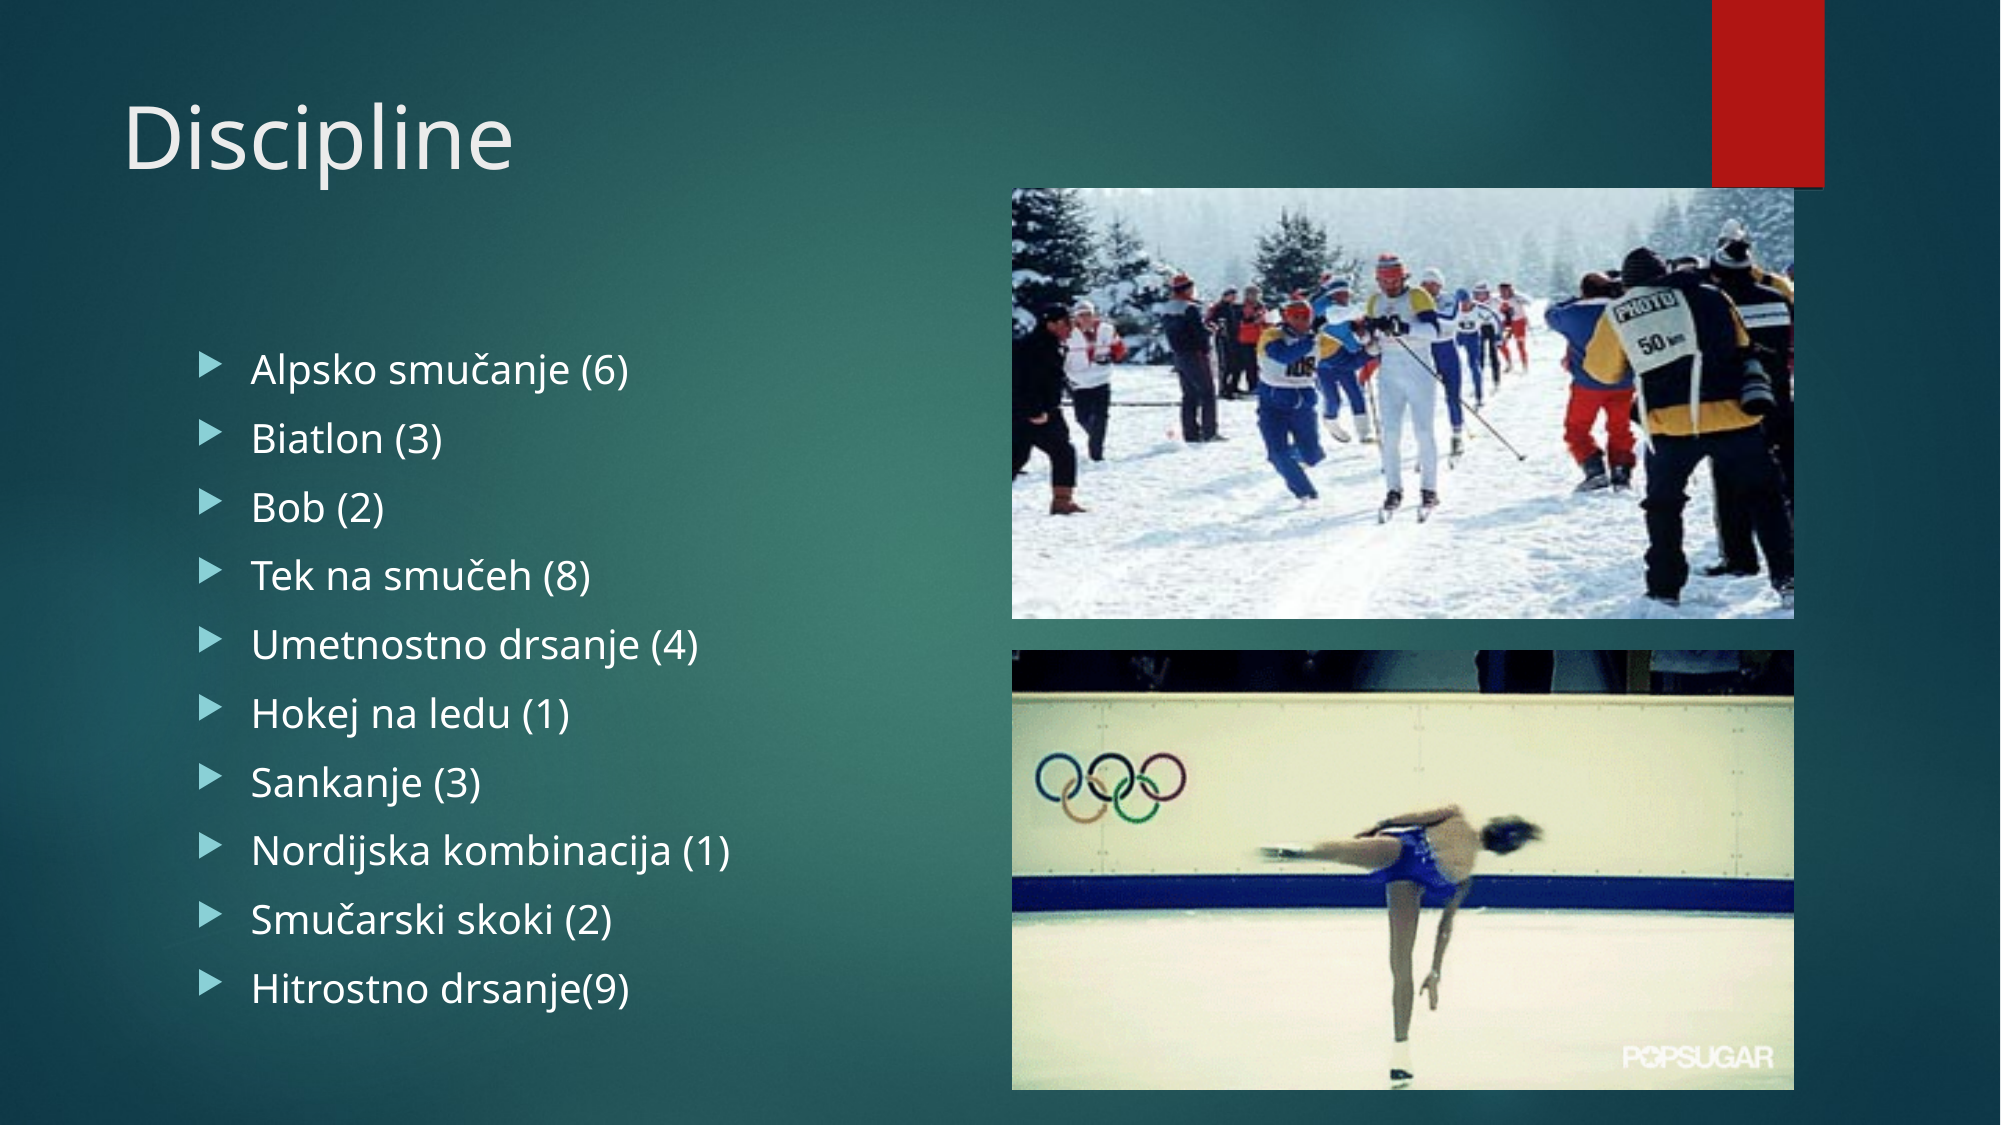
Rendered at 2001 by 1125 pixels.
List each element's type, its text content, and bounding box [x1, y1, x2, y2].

picture [0, 0, 2001, 1125]
title Discipline [106, 74, 1649, 304]
list Alpsko smučanje (6) Biatlon (3) Bob (2) Tek na smučeh (8) Umetnostno drsanje (4) Hokej na ledu (1) Sankanje (3) Nordijska kombinacija (1) Smučarski skoki (2) Hitrostno drsanje(9) [181, 336, 1649, 1025]
